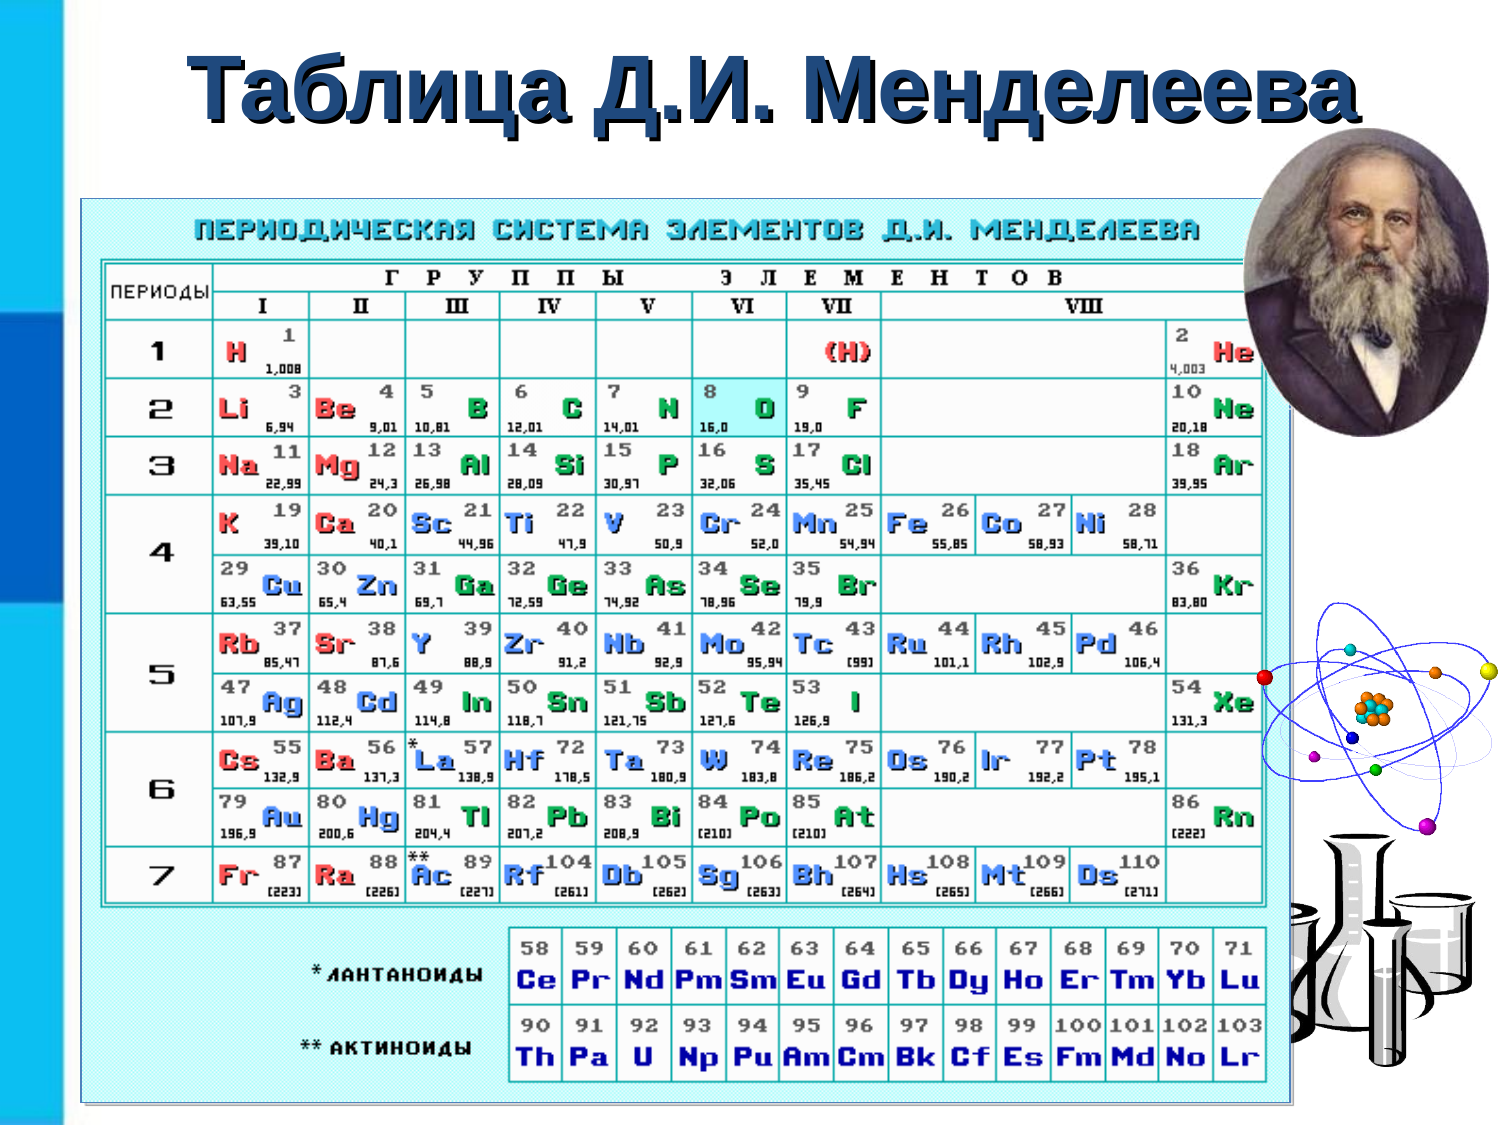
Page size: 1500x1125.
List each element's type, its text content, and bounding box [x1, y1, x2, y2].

picture [0, 0, 1500, 1125]
title Таблица Д.И. Менделеева [171, 30, 1425, 135]
